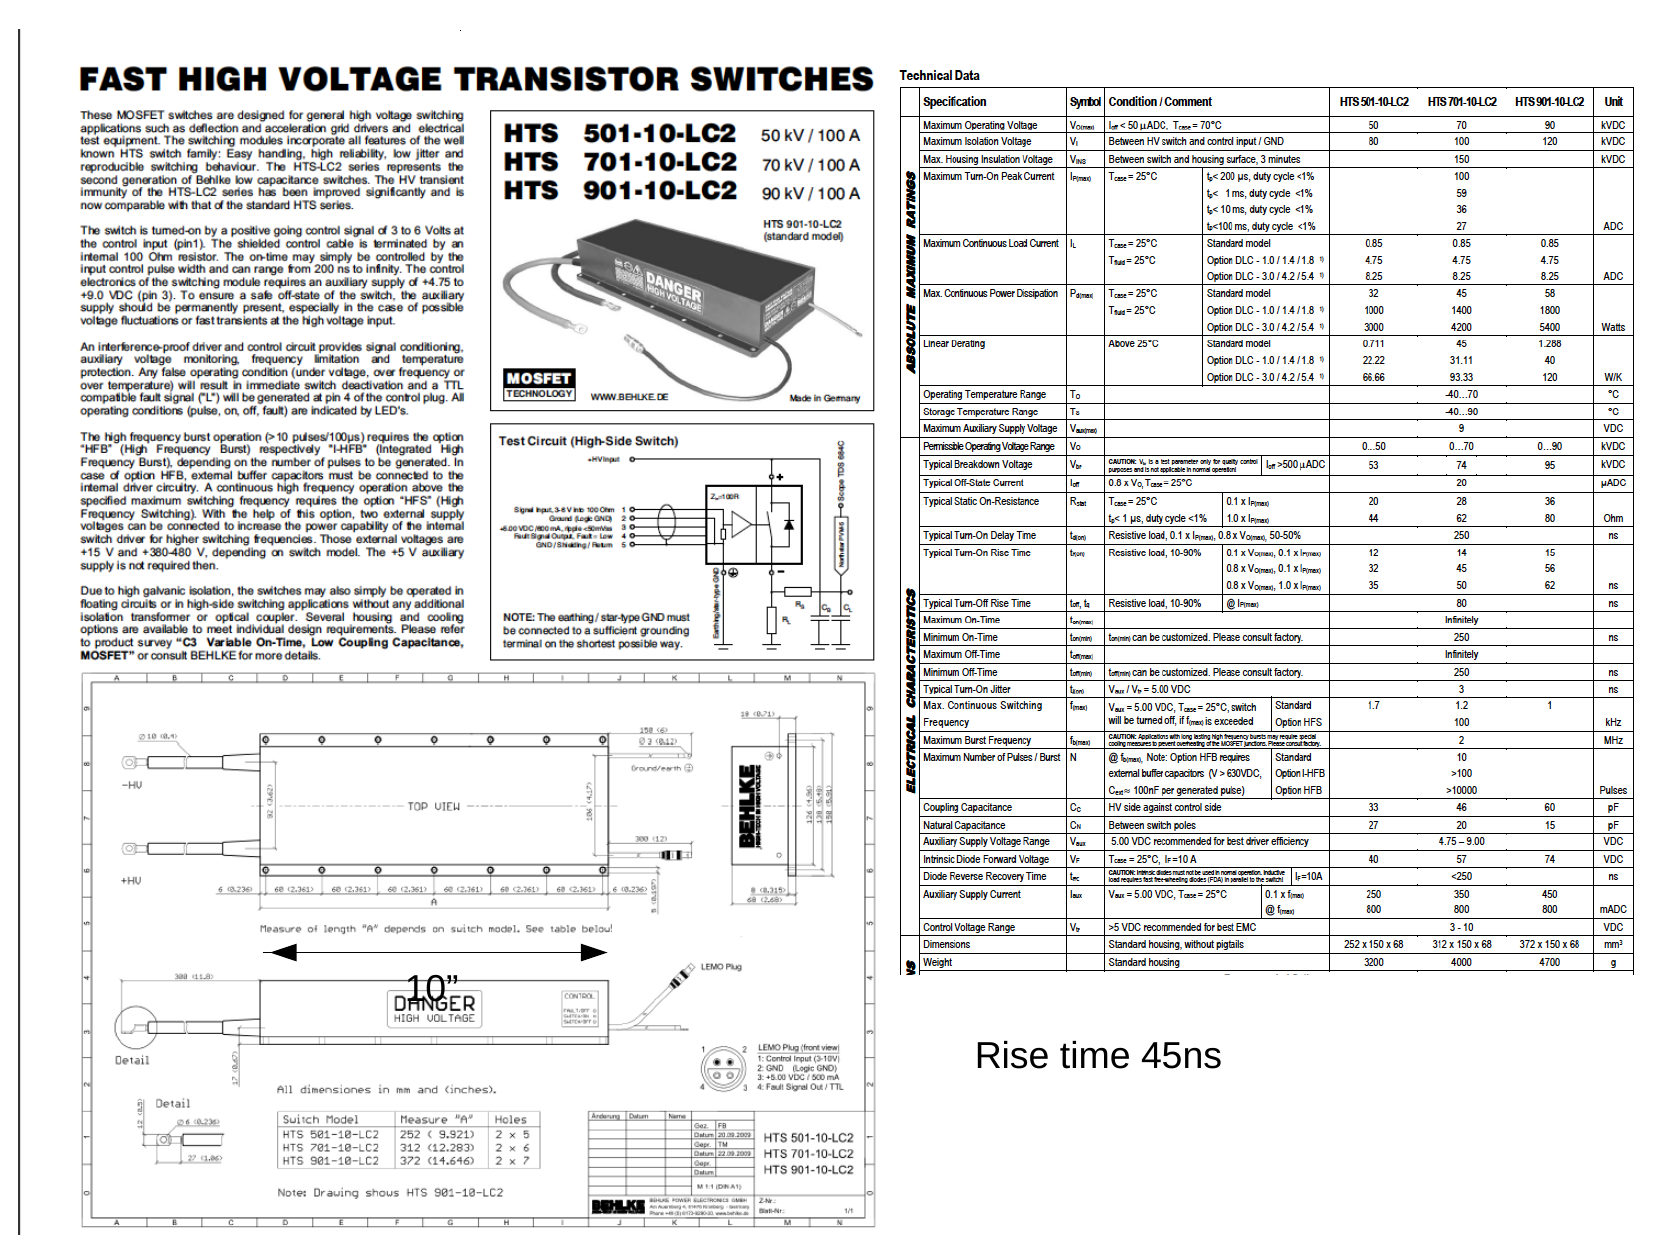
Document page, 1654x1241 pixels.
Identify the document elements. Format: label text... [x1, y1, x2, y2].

text_box Rise time 45ns [960, 1027, 1358, 1085]
text_box 10” [390, 960, 526, 1017]
picture [18, 29, 1647, 1235]
